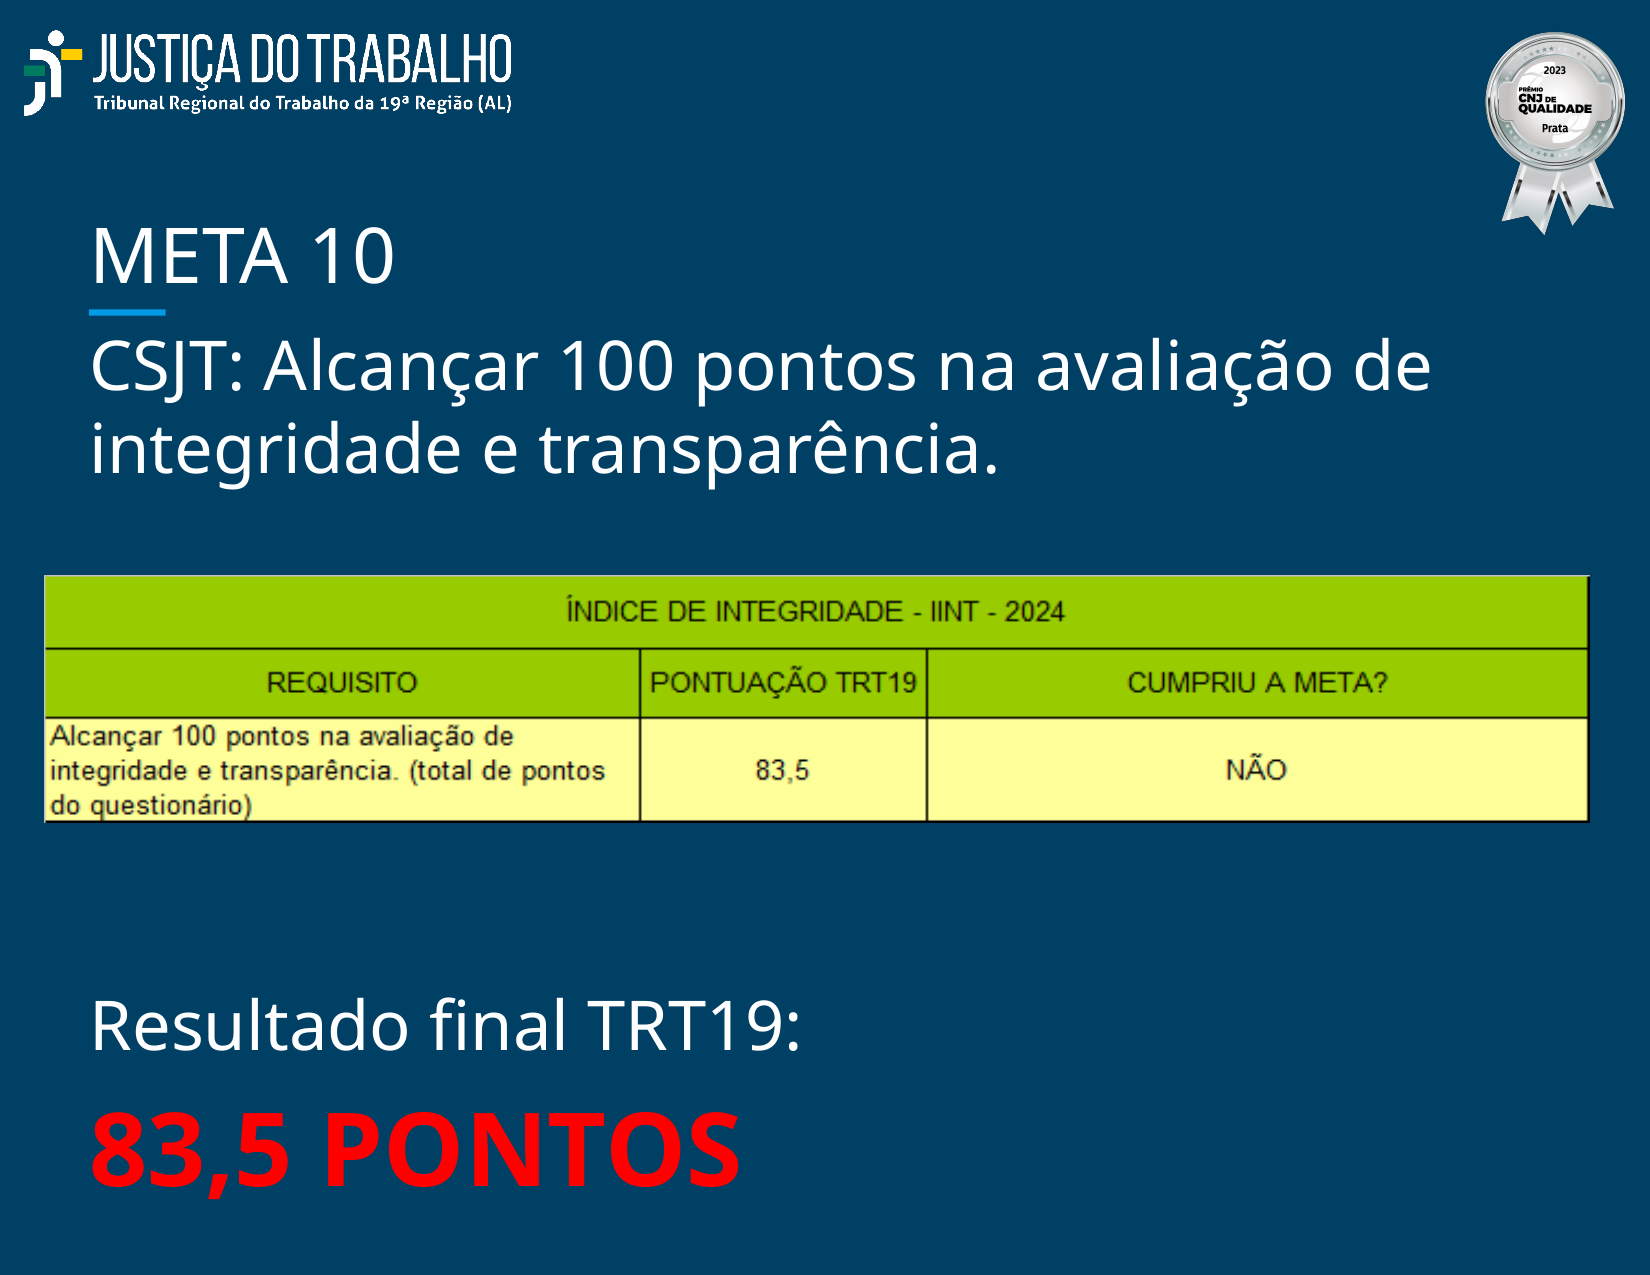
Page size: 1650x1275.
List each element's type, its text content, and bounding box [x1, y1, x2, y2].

picture [1484, 30, 1626, 237]
picture [44, 575, 1590, 823]
title META 10 CSJT: Alcançar 100 pontos na avaliação de integridade e transparência. Resultado final TRT19: 83,5 PONTOS [71, 263, 1581, 575]
title META 10 CSJT: Alcançar 100 pontos na avaliação de integridade e transparência. Resultado final TRT19: 83,5 PONTOS [71, 823, 1581, 1225]
picture [24, 30, 511, 116]
